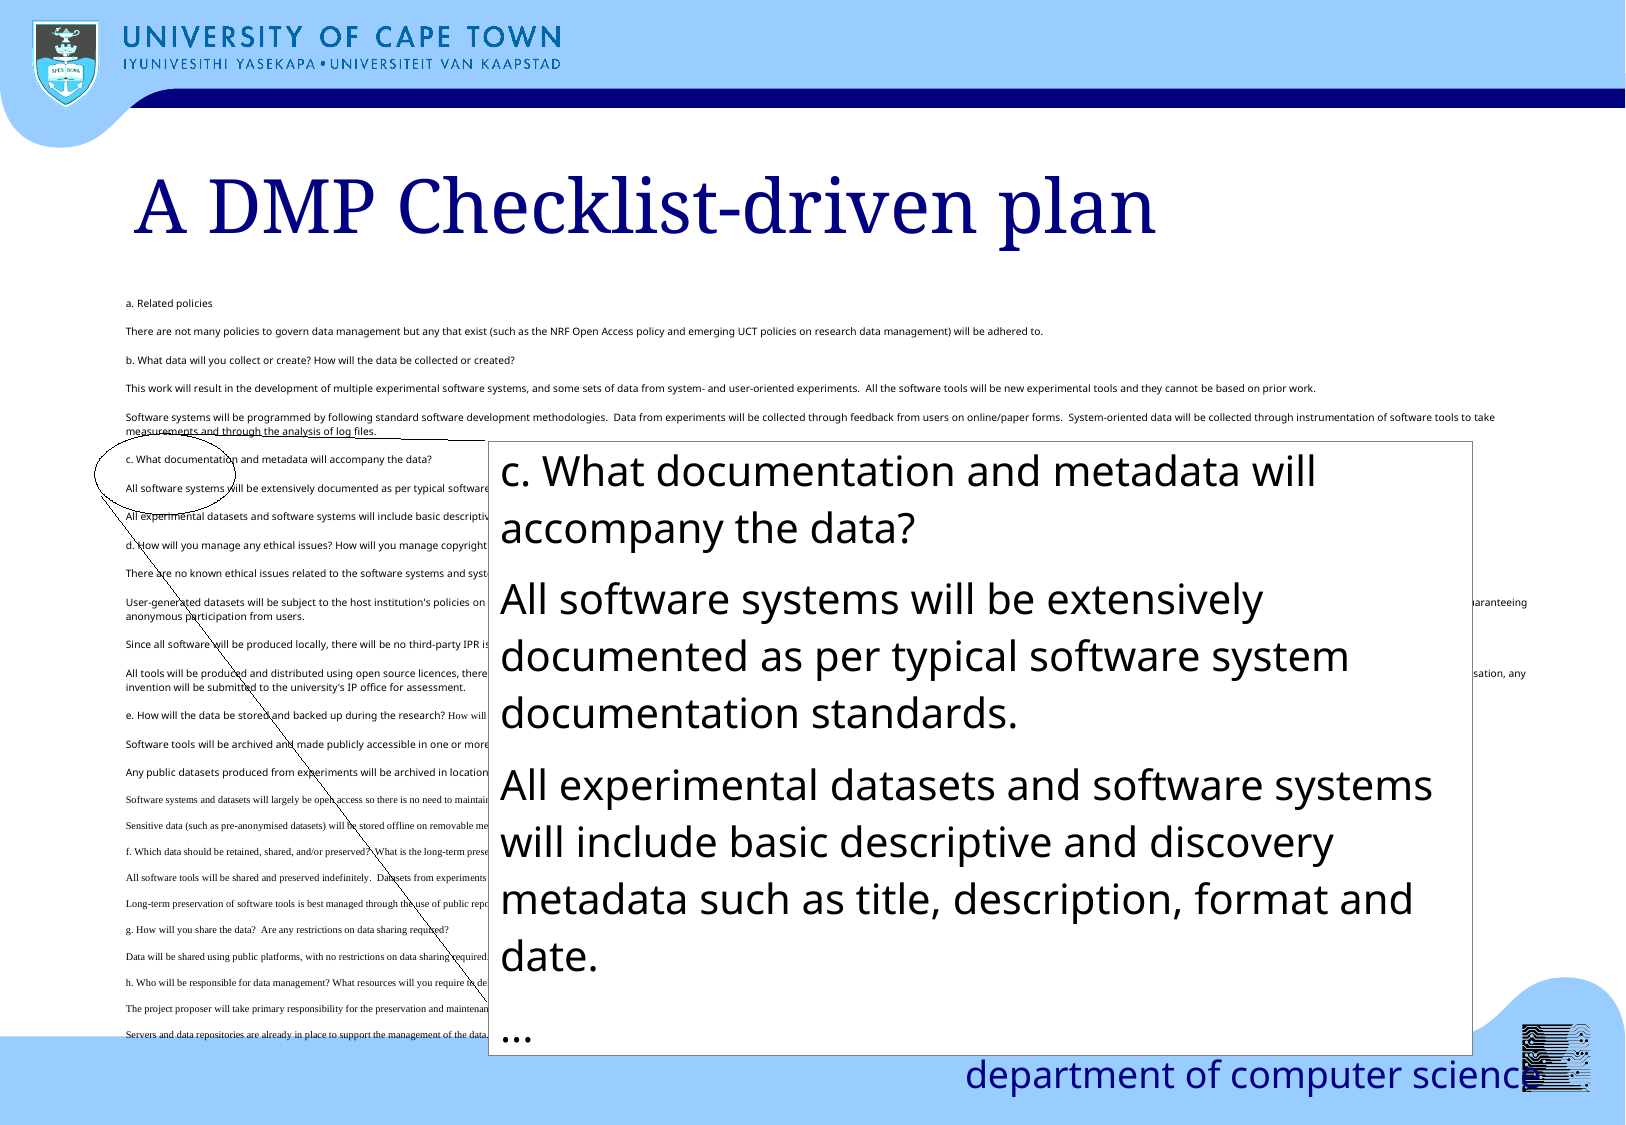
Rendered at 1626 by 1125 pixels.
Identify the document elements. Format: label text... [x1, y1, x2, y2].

picture [120, 23, 563, 71]
list a. Related policies There are not many policies to govern data management but any that exist (such as the NRF Open Access policy and emerging UCT policies on research data management) will be adhered to. b. What data will you collect or create? How will the data be collected or created? This work will result in the development of multiple experimental software systems, and some sets of data from system- and user-oriented experiments. All the software tools will be new experimental tools and they cannot be based on prior work. Software systems will be programmed by following standard software development methodologies. Data from experiments will be collected through feedback from users on online/paper forms. System-oriented data will be collected through instrumentation of software tools to take measurements and through the analysis of log files. c. What documentation and metadata will accompany the data? All software systems will be extensively documented as per typical software system documentation standards. All experimental datasets and software systems will include basic descriptive and discovery metadata such as title, description, format and date. d. How will you manage any ethical issues? How will you manage copyright and Intellectual Property Rights (IPR) issues? There are no known ethical issues related to the software systems and system-generated datasets. User-generated datasets will be subject to the host institution's policies on Ethics in Research. This includes the submission of a protocol to an institutional review committee to obtain approval before any users are involved in experiments, providing full disclosure to users and guaranteeing anonymous participation from users. Since all software will be produced locally, there will be no third-party IPR issues. All tools will be produced and distributed using open source licences, thereby enforcing copyright. Given that the aim of distributing experimental tools is to foster research, there is no intention to seek commercialisation at this stage. If there is a future possibility of commercialisation, any invention will be submitted to the university's IP office for assessment. e. How will the data be stored and backed up during the research? How will you manage access and security? Software tools will be archived and made publicly accessible in one or more of the following locations: Digital Libraries Laboratory website (where all past work can be found) and Department of Computer Science Research Repository (pubs.cs.uct.ac.za). Any public datasets produced from experiments will be archived in locations such as: OpenUCT (campus-wide IR, open.uct.ac.za), or DataFirst (an established data repository, based at UCT). Software systems and datasets will largely be open access so there is no need to maintain access-level security. Sensitive data (such as pre-anonymised datasets) will be stored offline on removable media and not shared. f. Which data should be retained, shared, and/or preserved? What is the long-term preservation plan for the dataset? All software tools will be shared and preserved indefinitely. Datasets from experiments will be preserved and shared as they will be related to publications and data analyses. Long-term preservation of software tools is best managed through the use of public repositories such as Github, and the use of simple websites to share software packages. g. How will you share the data? Are any restrictions on data sharing required? Data will be shared using public platforms, with no restrictions on data sharing required. h. Who will be responsible for data management? What resources will you require to deliver your plan? The project proposer will take primary responsibility for the preservation and maintenance of all tools and any datasets produced. Reuse will be promoted both locally and in external projects and, where possible, the tools will be included in catalogues of toolkits for research. Servers and data repositories are already in place to support the management of the data. [125, 296, 1570, 1013]
title A DMP Checklist-driven plan [134, 140, 1571, 268]
list c. What documentation and metadata will accompany the data? All software systems will be extensively documented as per typical software system documentation standards. All experimental datasets and software systems will include basic descriptive and discovery metadata such as title, description, format and date. ... [488, 441, 1473, 1002]
picture [1522, 1024, 1591, 1092]
picture [1526, 1070, 1536, 1076]
